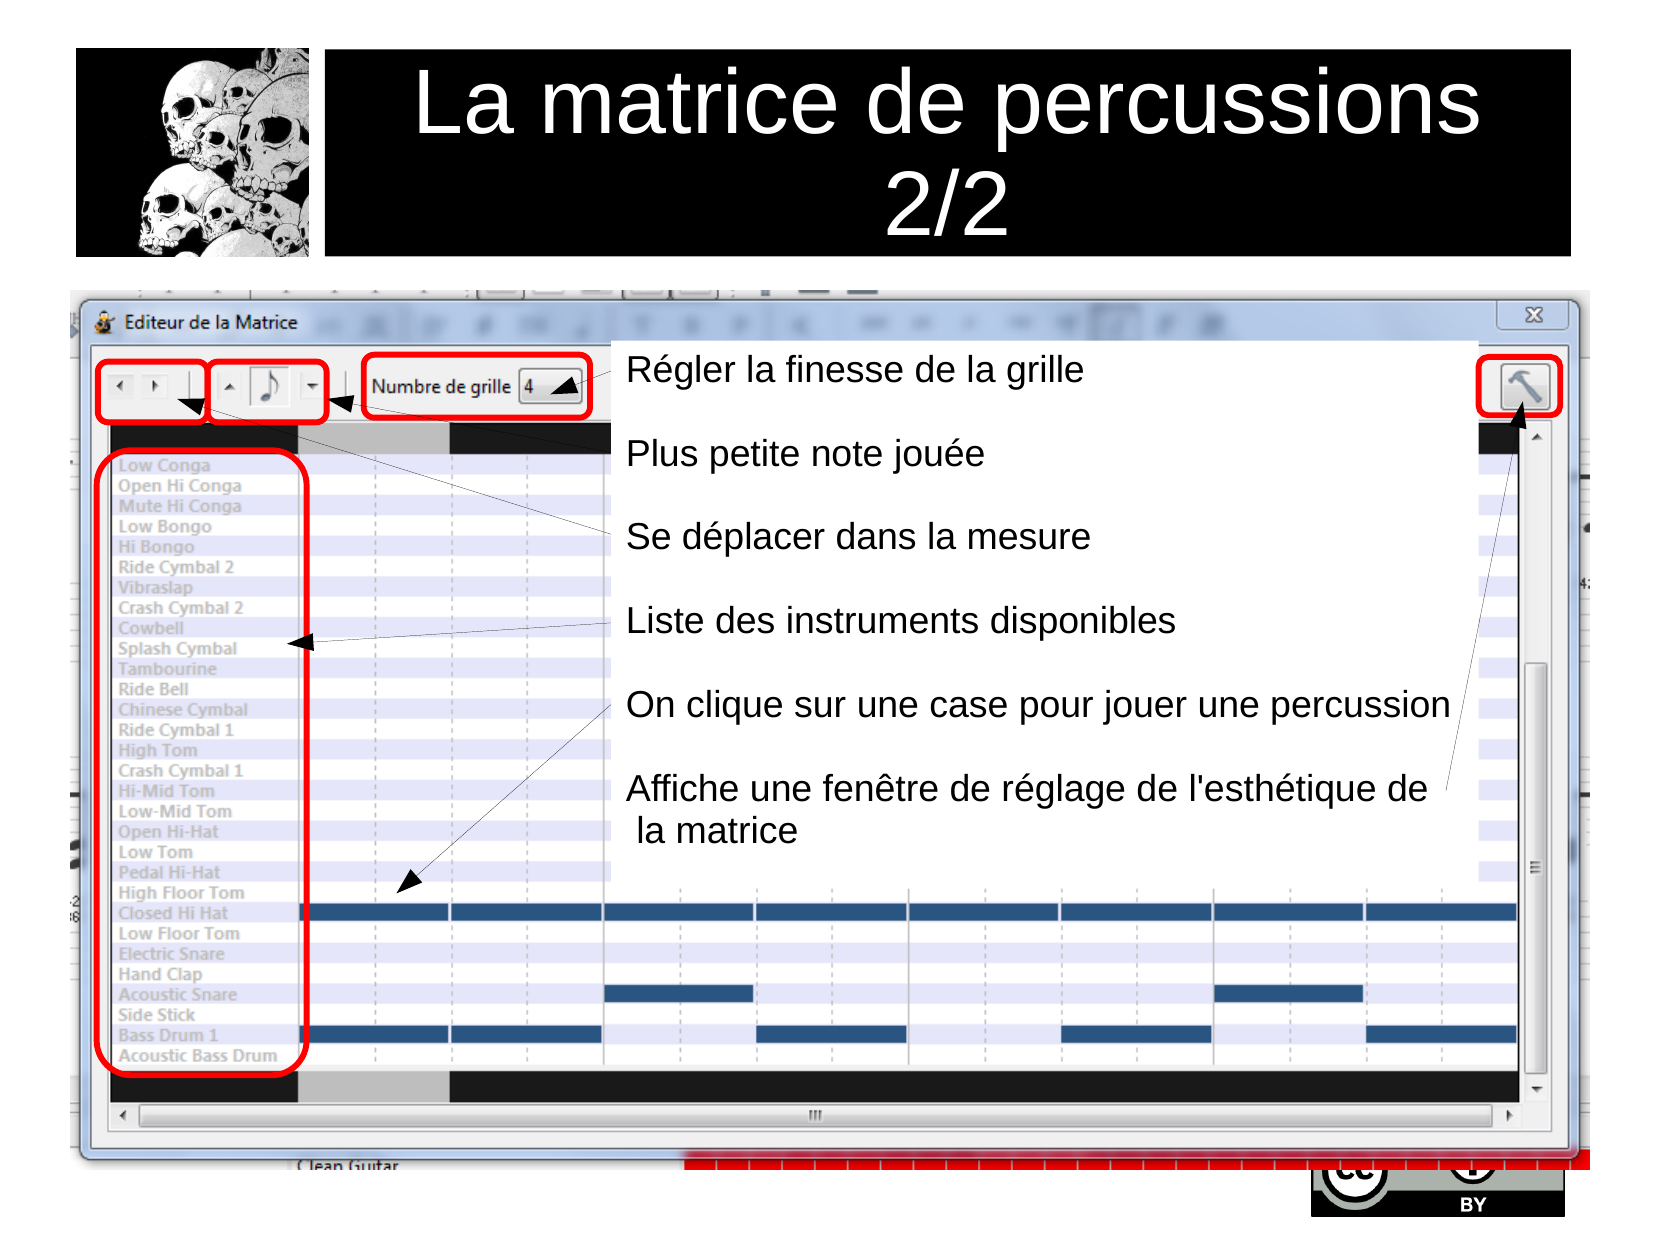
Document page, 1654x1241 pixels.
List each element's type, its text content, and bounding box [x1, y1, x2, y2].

picture [76, 48, 309, 257]
title La matrice de percussions 2/2 [324, 49, 1571, 257]
text_box Régler la finesse de la grille Plus petite note jouée Se déplacer dans la mesure Liste des instruments disponibles On clique sur une case pour jouer une percussion Affiche une fenêtre de réglage de l'esthétique de la matrice [611, 340, 1479, 889]
picture [70, 290, 1590, 1217]
